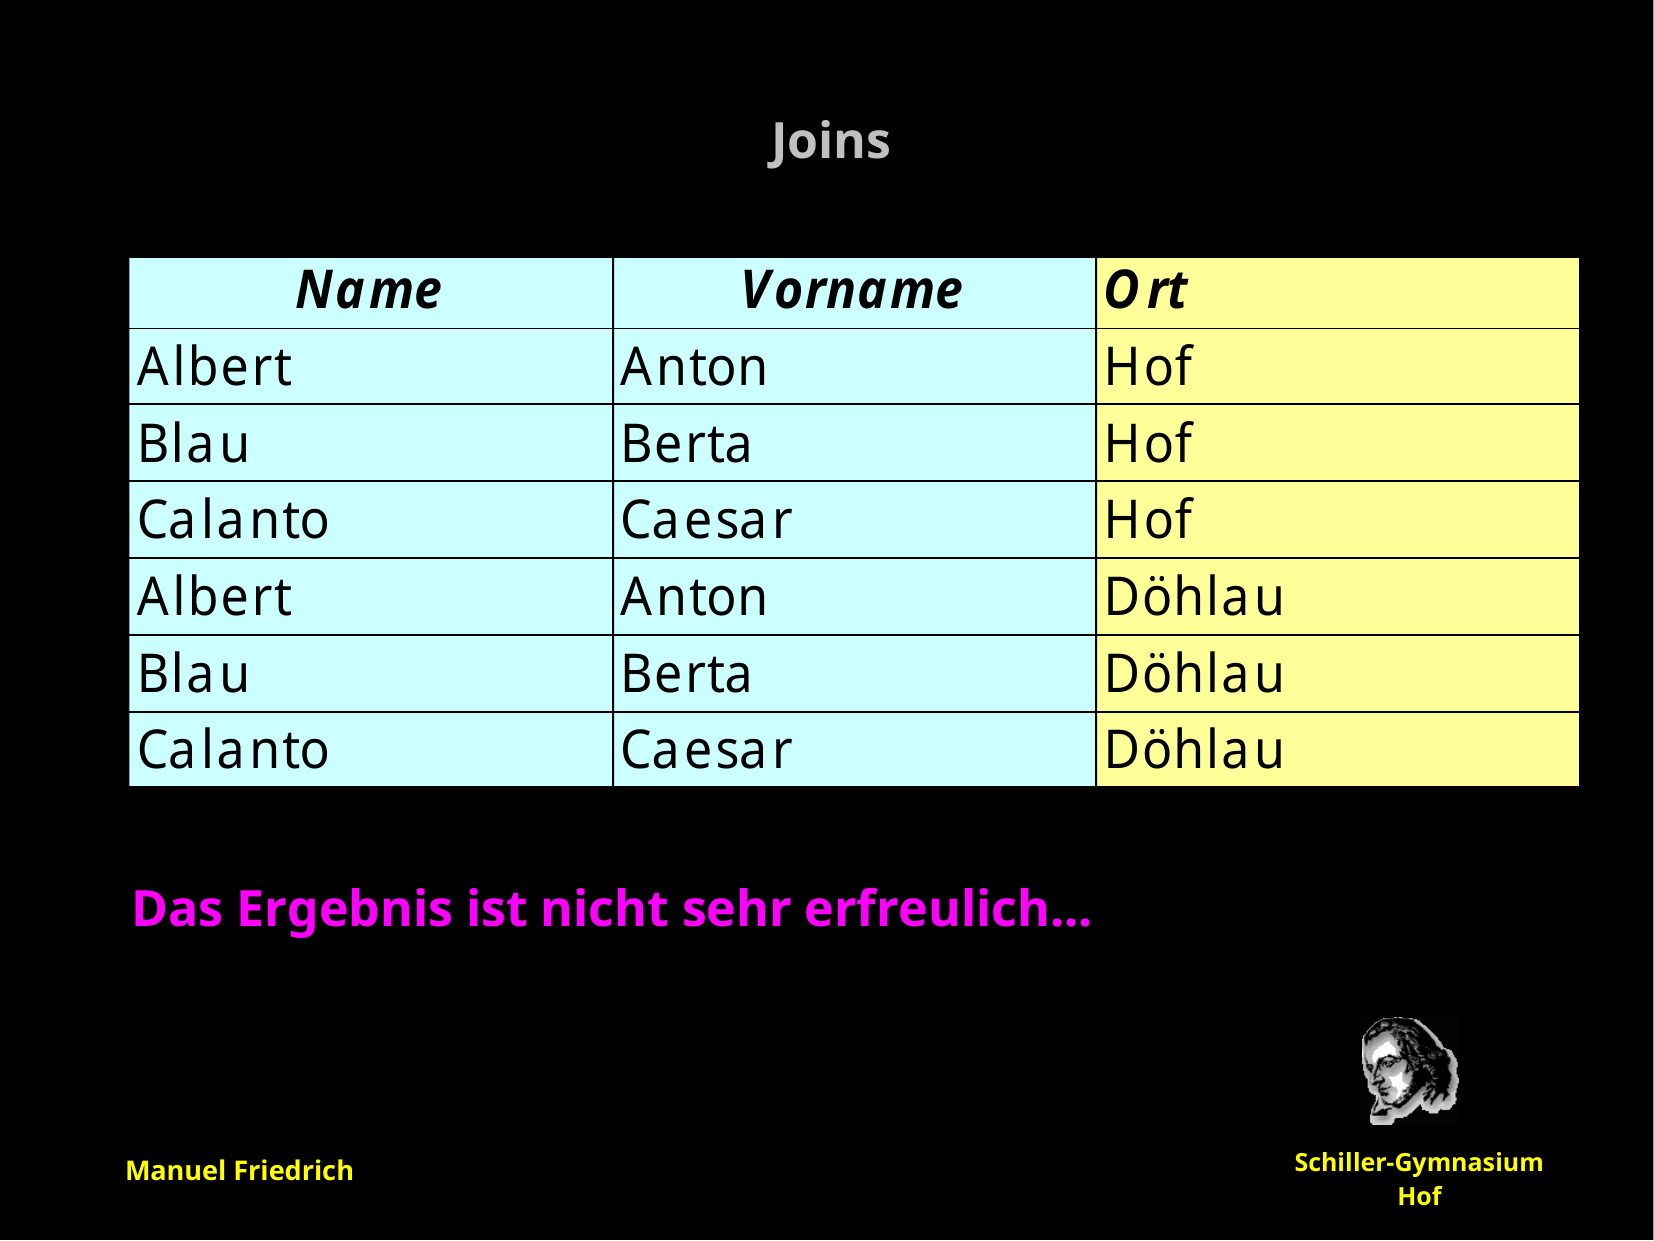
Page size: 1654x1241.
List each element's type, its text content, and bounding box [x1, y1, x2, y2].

text_box Joins [771, 105, 967, 167]
text_box Manuel Friedrich [124, 1151, 357, 1185]
chart [129, 258, 1580, 823]
picture [1362, 1017, 1459, 1125]
text_box Schiller-Gymnasium Hof [1294, 1145, 1549, 1206]
text_box Das Ergebnis ist nicht sehr erfreulich... [131, 872, 1103, 934]
